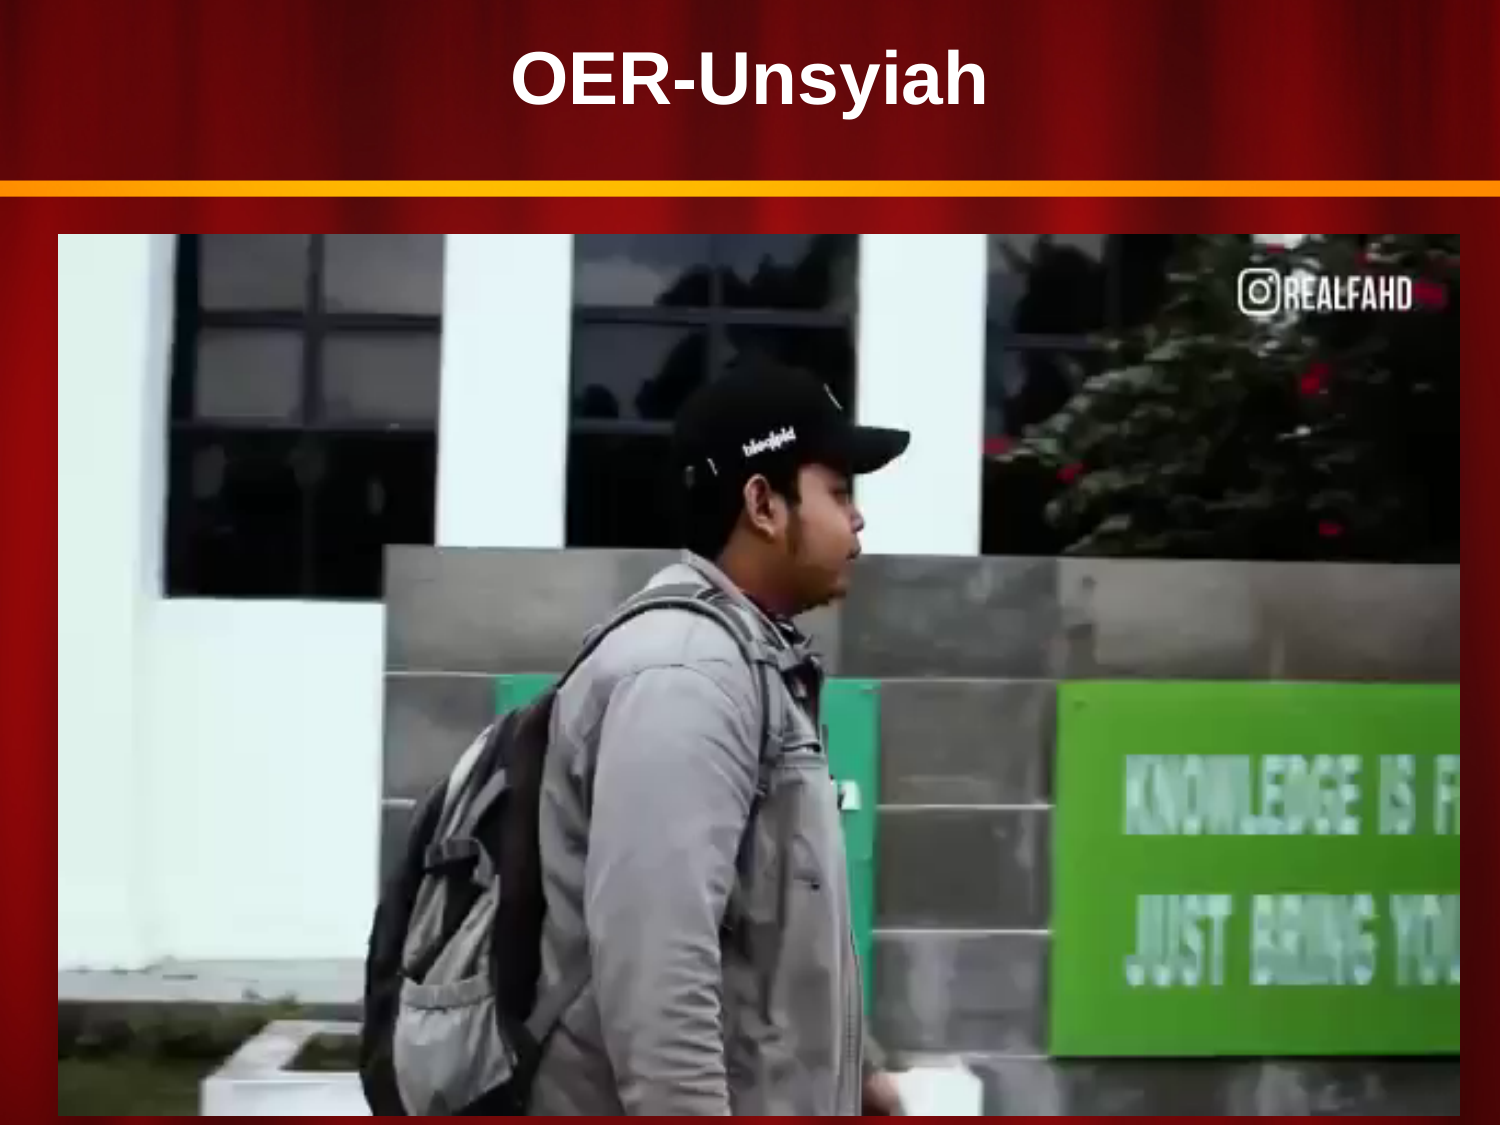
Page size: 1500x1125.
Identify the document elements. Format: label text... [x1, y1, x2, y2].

picture [0, 0, 1500, 1125]
title OER-Unsyiah [75, 31, 1425, 127]
text_box [57, 233, 1461, 1117]
